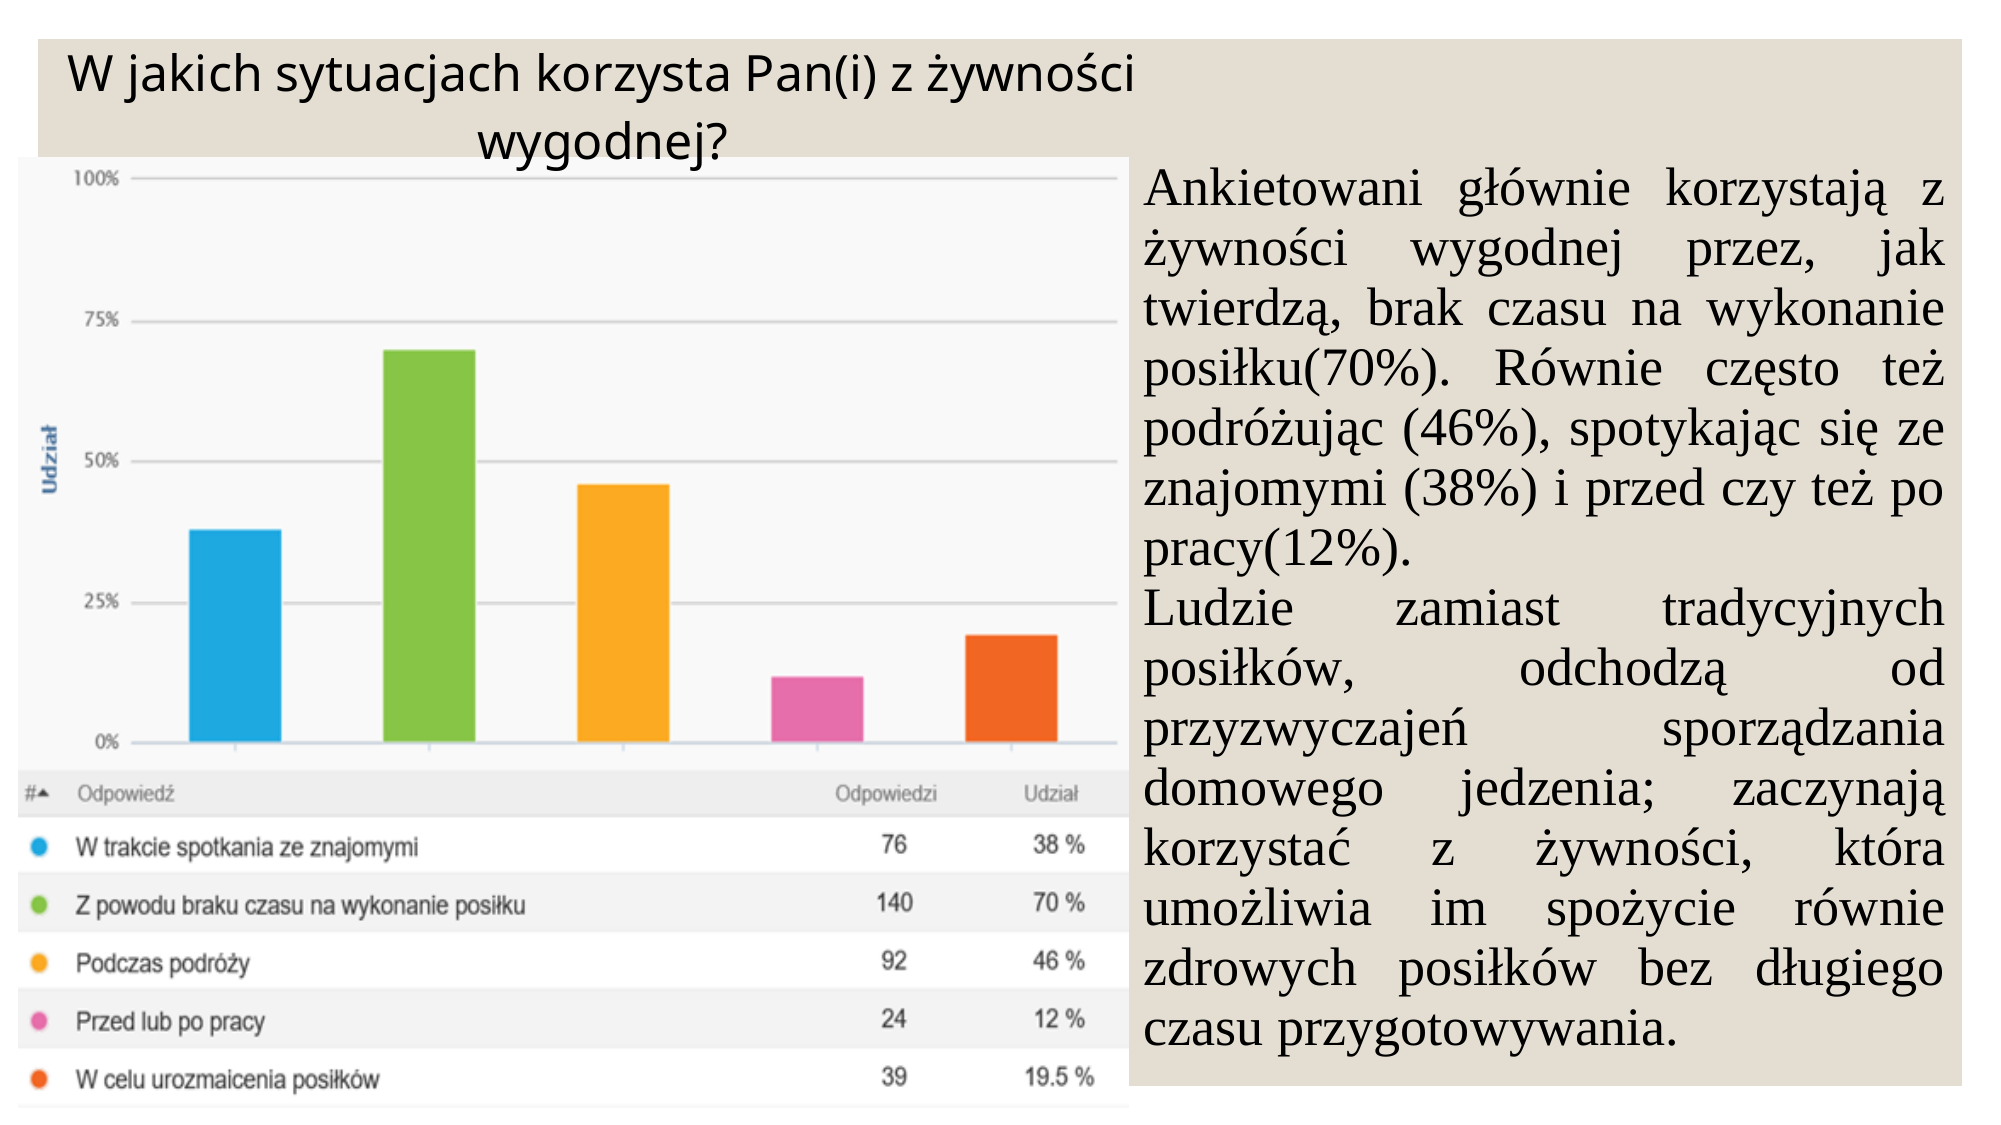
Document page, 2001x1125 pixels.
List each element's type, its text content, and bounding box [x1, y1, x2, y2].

picture [18, 319, 1129, 1108]
text_box W jakich sytuacjach korzysta Pan(i) z żywności wygodnej? [0, 30, 1226, 319]
text_box Ankietowani głównie korzystają z żywności wygodnej przez, jak twierdzą, brak czasu na wykonanie posiłku(70%). Równie często też podróżując (46%), spotykając się ze znajomymi (38%) i przed czy też po pracy(12%). Ludzie zamiast tradycyjnych posiłków, odchodzą od przyzwyczajeń sporządzania domowego jedzenia; zaczynają korzystać z żywności, która umożliwia im spożycie równie zdrowych posiłków bez długiego czasu przygotowywania. [1128, 149, 1965, 1065]
